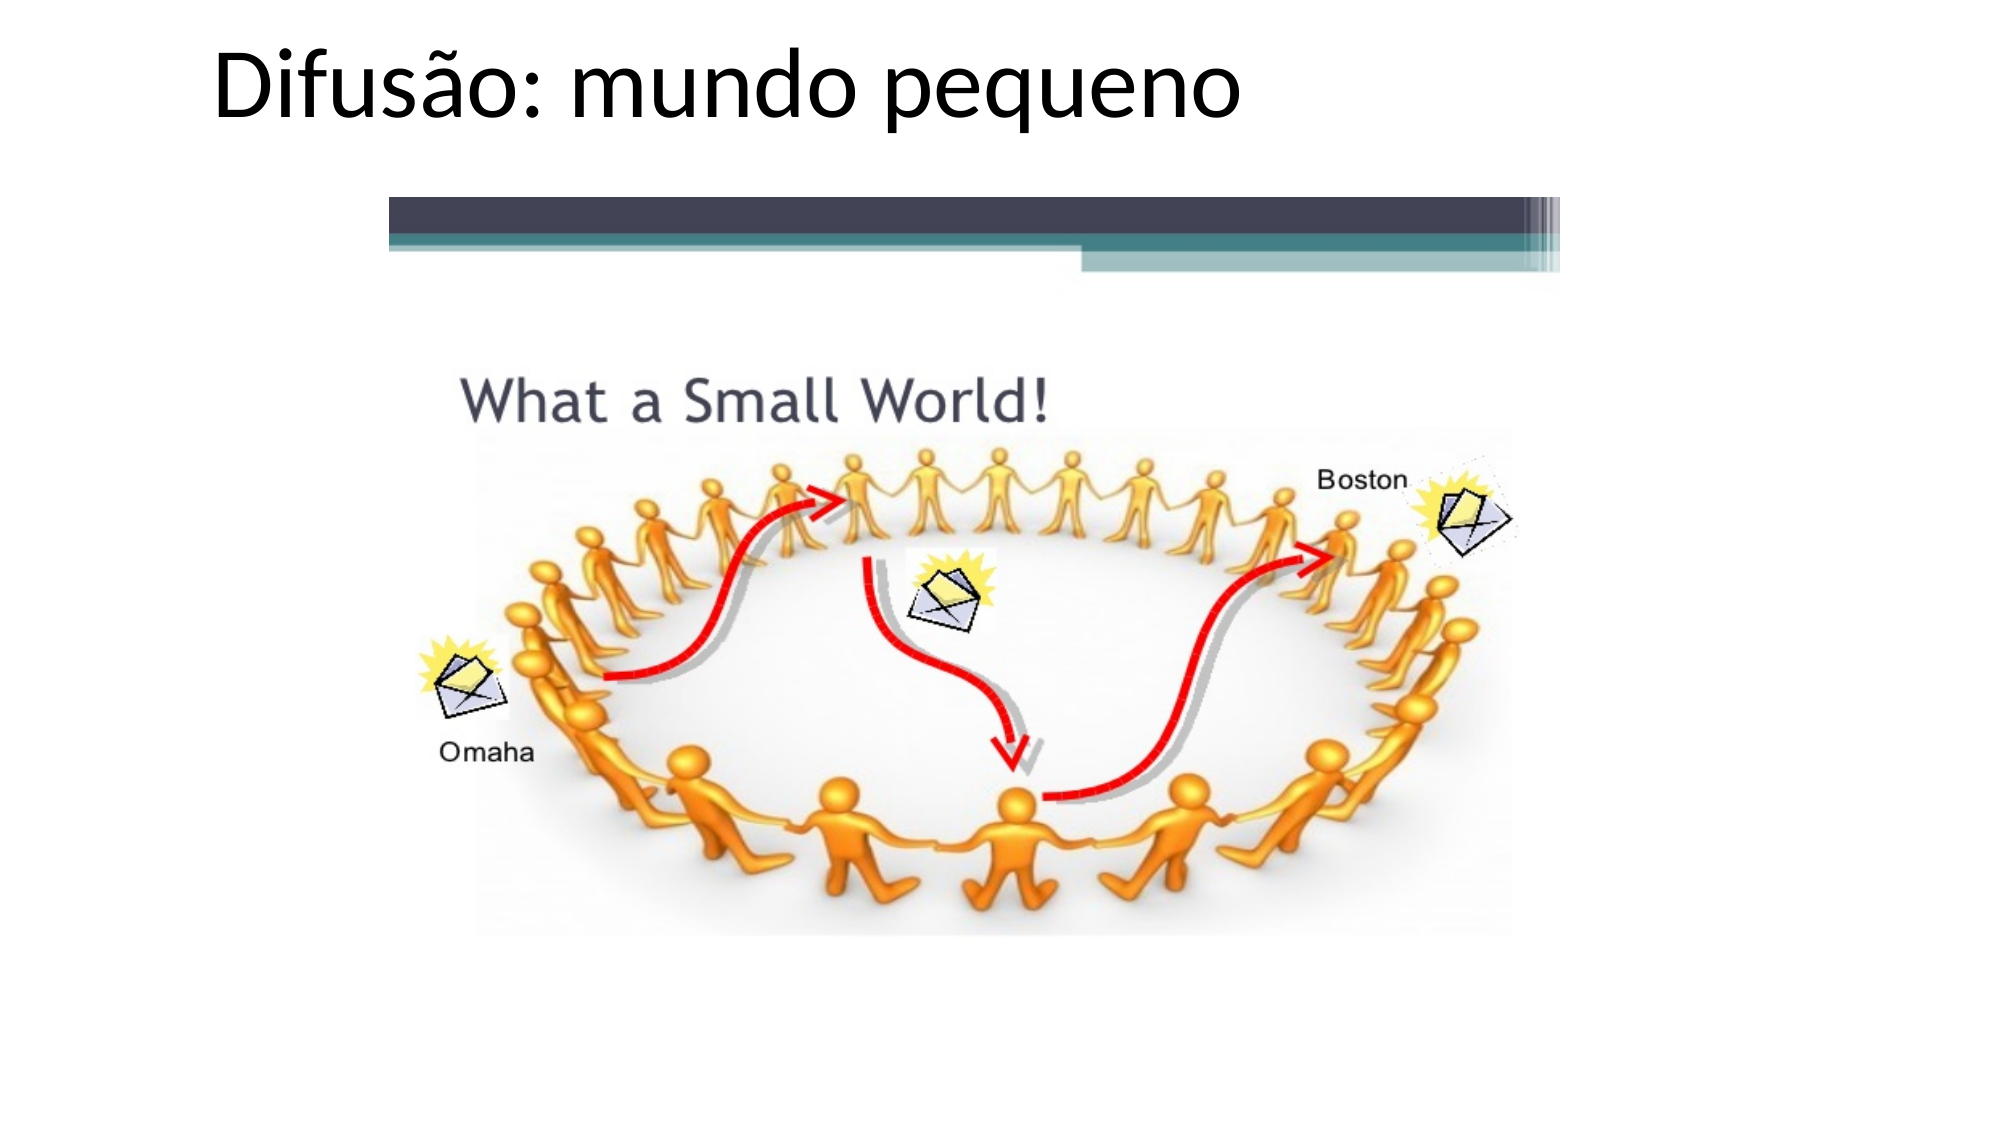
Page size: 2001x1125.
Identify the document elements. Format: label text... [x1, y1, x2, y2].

title Difusão: mundo pequeno [212, 0, 1713, 287]
picture [389, 197, 1560, 1028]
